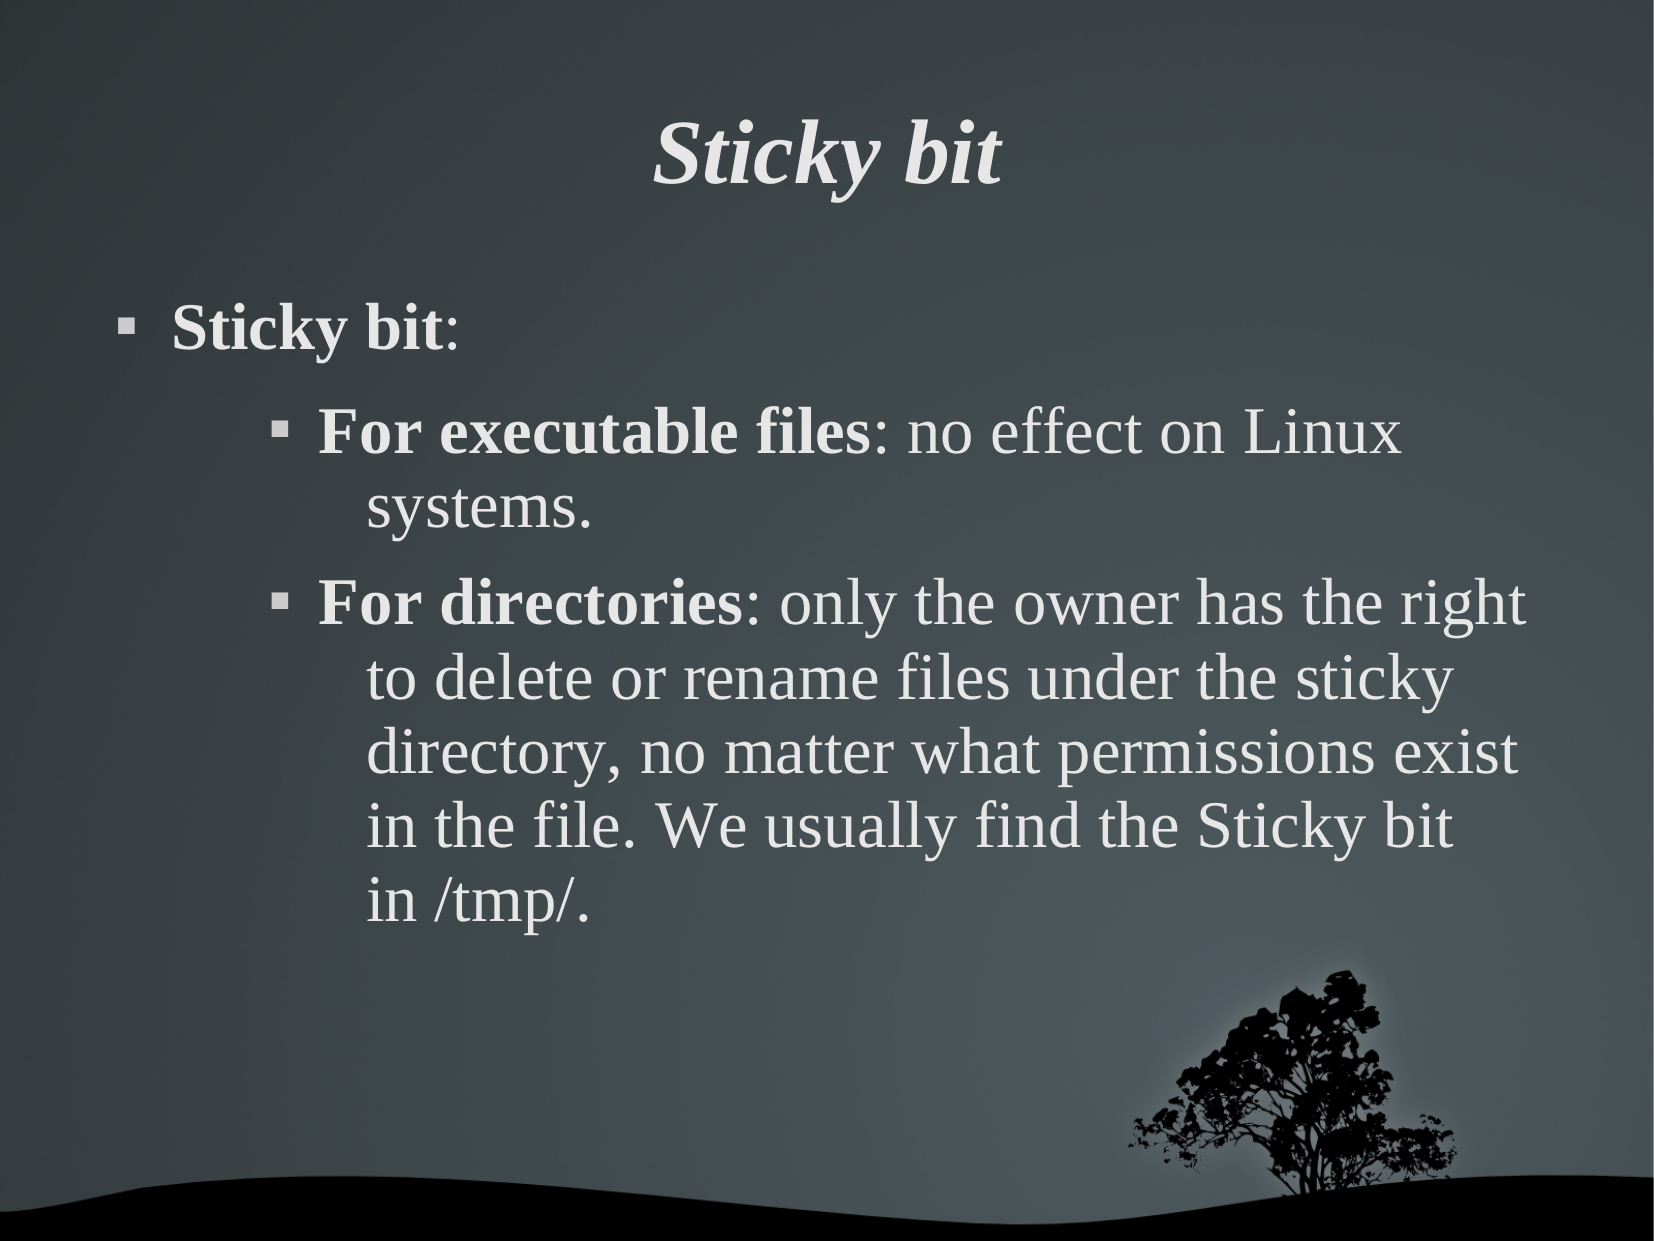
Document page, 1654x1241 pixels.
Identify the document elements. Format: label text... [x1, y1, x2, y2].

title Sticky bit [82, 49, 1571, 257]
picture [0, 0, 1654, 1241]
list Sticky bit: For executable files: no effect on Linux systems. For directories: only the owner has the right to delete or rename files under the sticky directory, no matter what permissions exist in the file. We usually find the Sticky bit in /tmp/. [82, 290, 1571, 1109]
